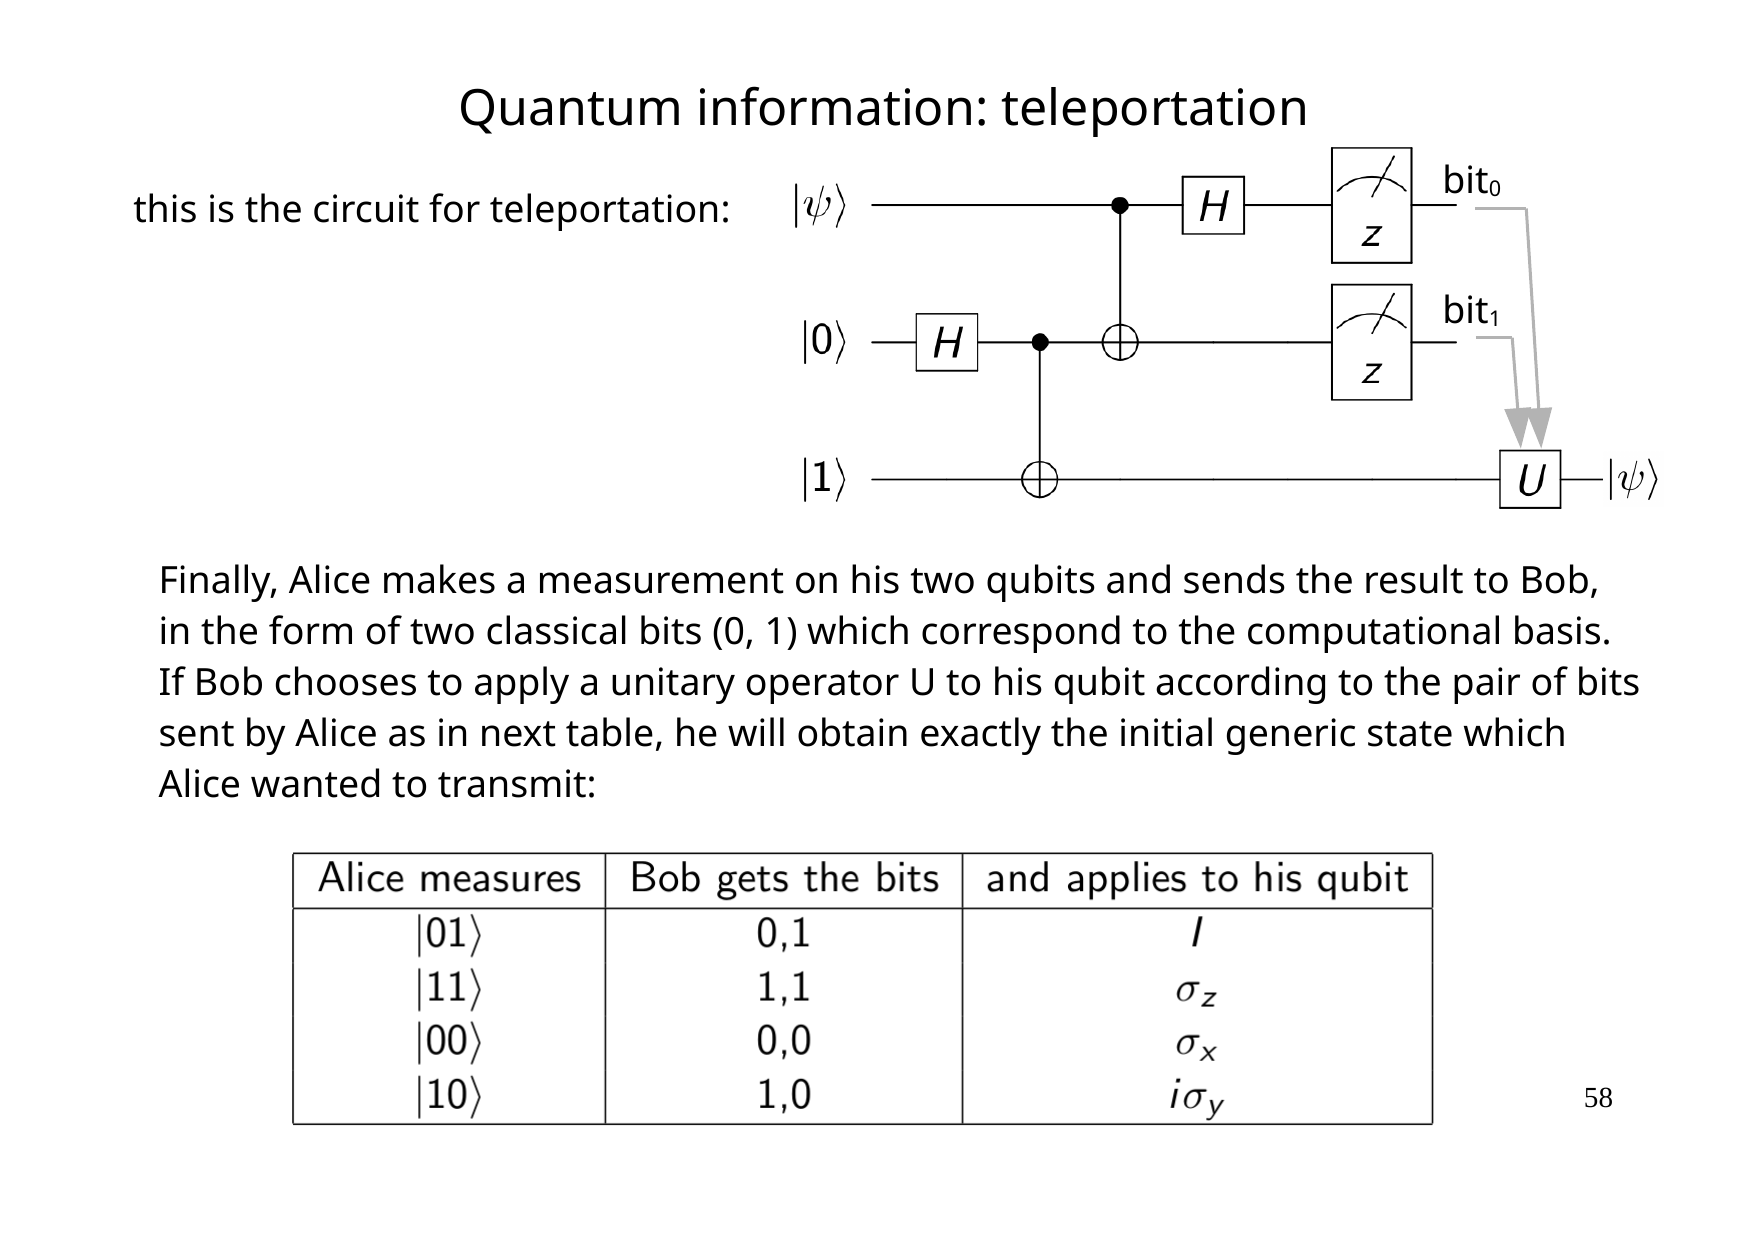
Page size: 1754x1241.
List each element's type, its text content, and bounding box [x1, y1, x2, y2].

text_box Quantum information: teleportation [443, 64, 1311, 145]
text_box Finally, Alice makes a measurement on his two qubits and sends the result to Bob, in the form of two classical bits (0, 1) which correspond to the computational basis. If Bob chooses to apply a unitary operator U to his qubit according to the pair of bits sent by Alice as in next table, he will obtain exactly the initial generic state which Alice wanted to transmit: [143, 546, 1643, 805]
text_box bit1 [1427, 275, 1517, 351]
text_box this is the circuit for teleportation: [118, 174, 747, 239]
text_box bit0 [1427, 145, 1517, 221]
picture [267, 819, 1468, 1153]
picture [746, 105, 1664, 573]
